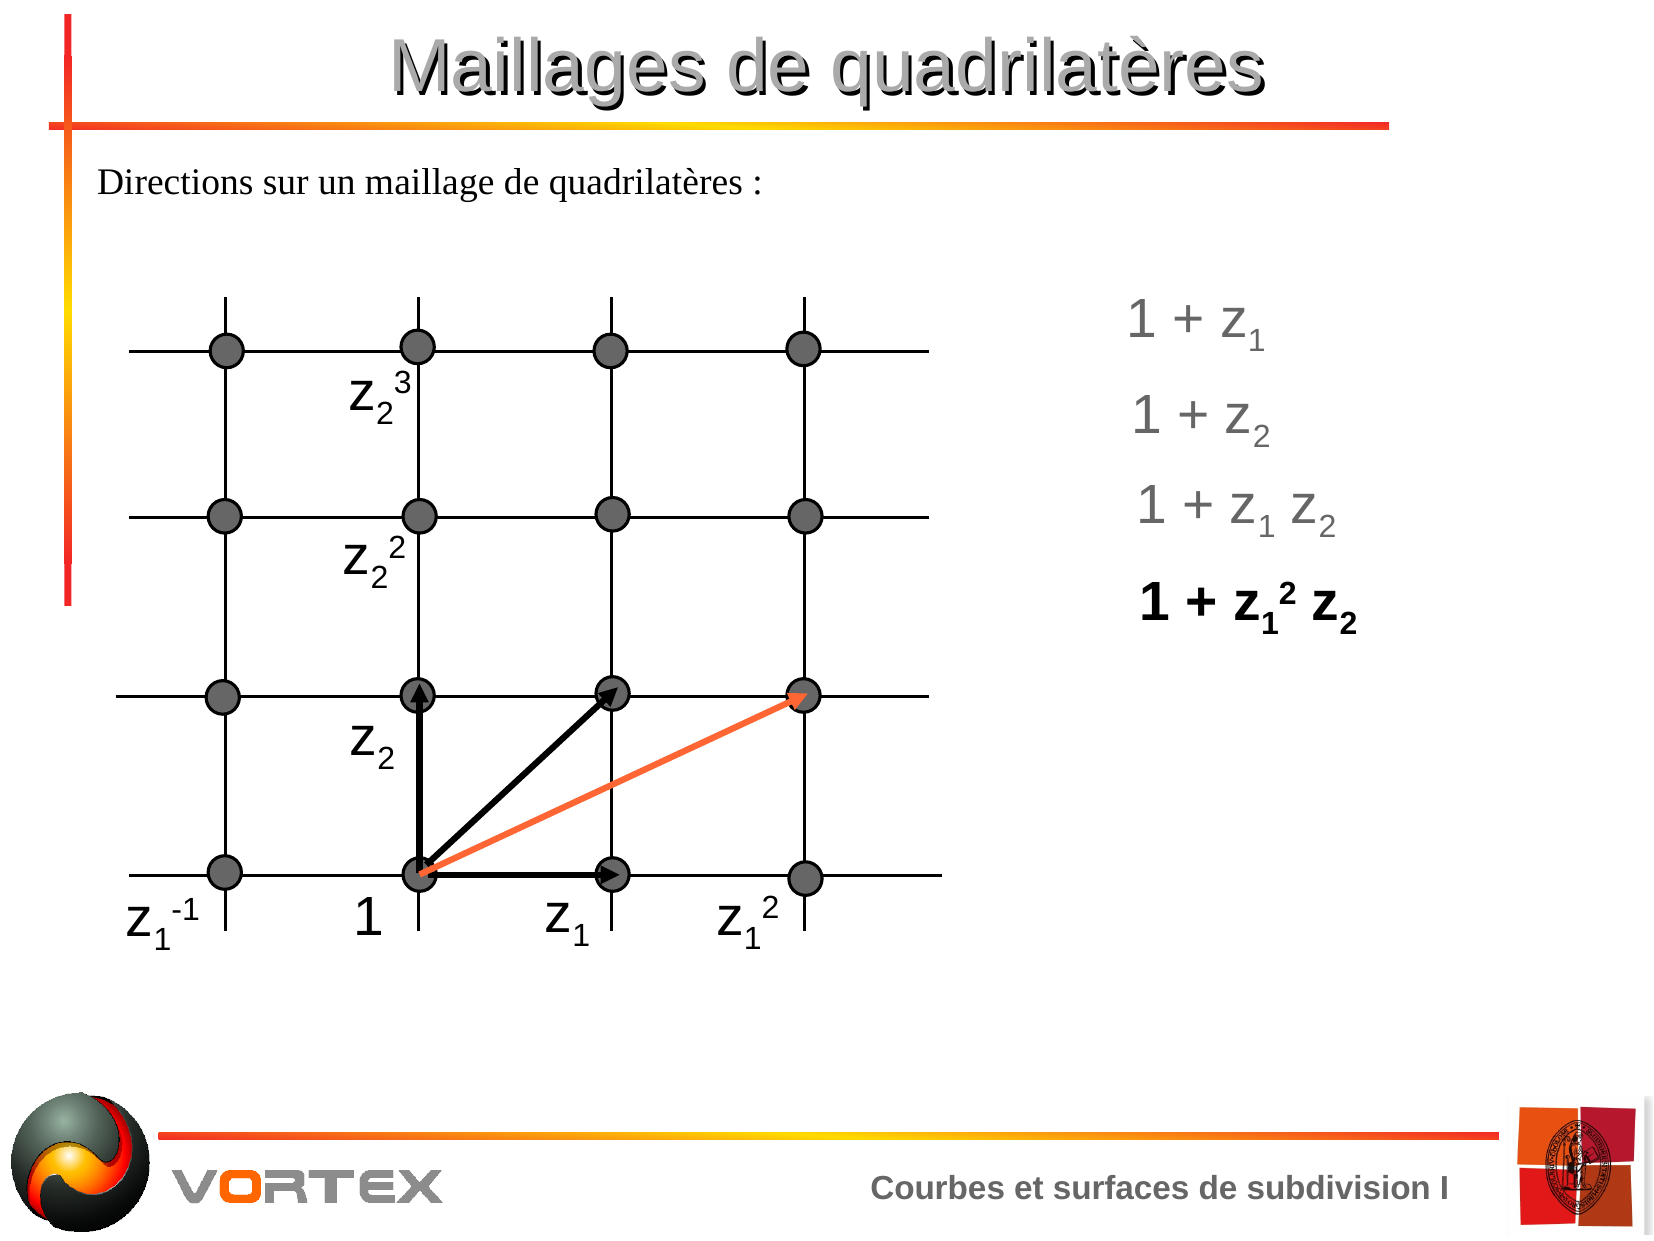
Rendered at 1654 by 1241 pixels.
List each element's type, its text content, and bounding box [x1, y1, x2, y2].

text_box [593, 334, 628, 368]
list Directions sur un maillage de quadrilatères : [79, 160, 1569, 1103]
text_box [786, 332, 821, 366]
text_box [208, 499, 242, 534]
text_box z23 [333, 352, 445, 440]
text_box [595, 676, 630, 711]
title Maillages de quadrilatères [0, 1, 1654, 130]
text_box [208, 855, 242, 889]
text_box [210, 334, 244, 368]
text_box [402, 858, 436, 892]
text_box [787, 678, 821, 713]
text_box [400, 678, 435, 712]
text_box [596, 857, 630, 892]
text_box 1 + z1 [1111, 280, 1417, 368]
text_box 1 + z12 z2 [1125, 563, 1430, 651]
text_box [789, 861, 823, 893]
text_box [400, 330, 435, 352]
text_box 1 + z2 [1116, 375, 1422, 463]
picture [1505, 1096, 1653, 1235]
text_box 1 [338, 877, 418, 960]
text_box 1 + z1 z2 [1121, 465, 1427, 554]
text_box [788, 499, 823, 534]
picture [11, 1092, 443, 1232]
text_box z2 [334, 698, 414, 786]
text_box [423, 858, 427, 869]
text_box [402, 499, 437, 517]
text_box z1 [529, 874, 609, 963]
text_box [206, 680, 240, 715]
text_box z22 [328, 517, 442, 605]
text_box z1-1 [111, 878, 230, 967]
text_box z12 [701, 877, 815, 966]
text_box [595, 497, 630, 532]
